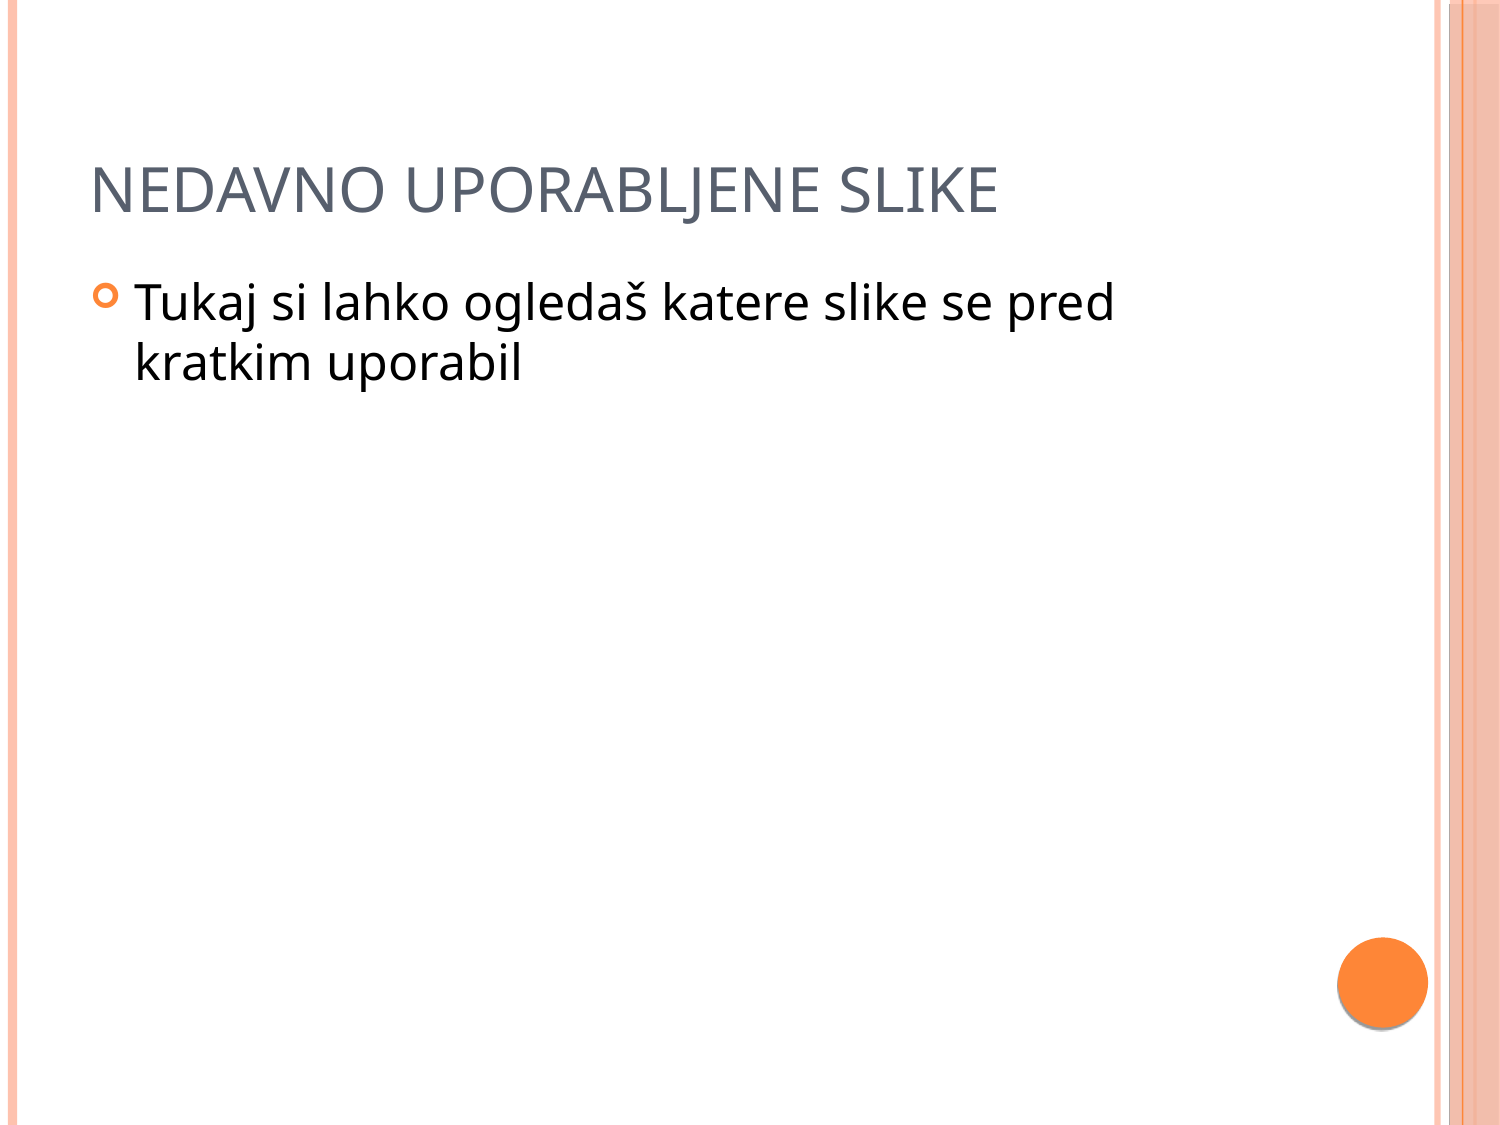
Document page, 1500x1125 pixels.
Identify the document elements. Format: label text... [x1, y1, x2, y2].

title Nedavno uporabljene slike [75, 45, 1300, 233]
list Tukaj si lahko ogledaš katere slike se pred kratkim uporabil [75, 262, 1300, 1062]
